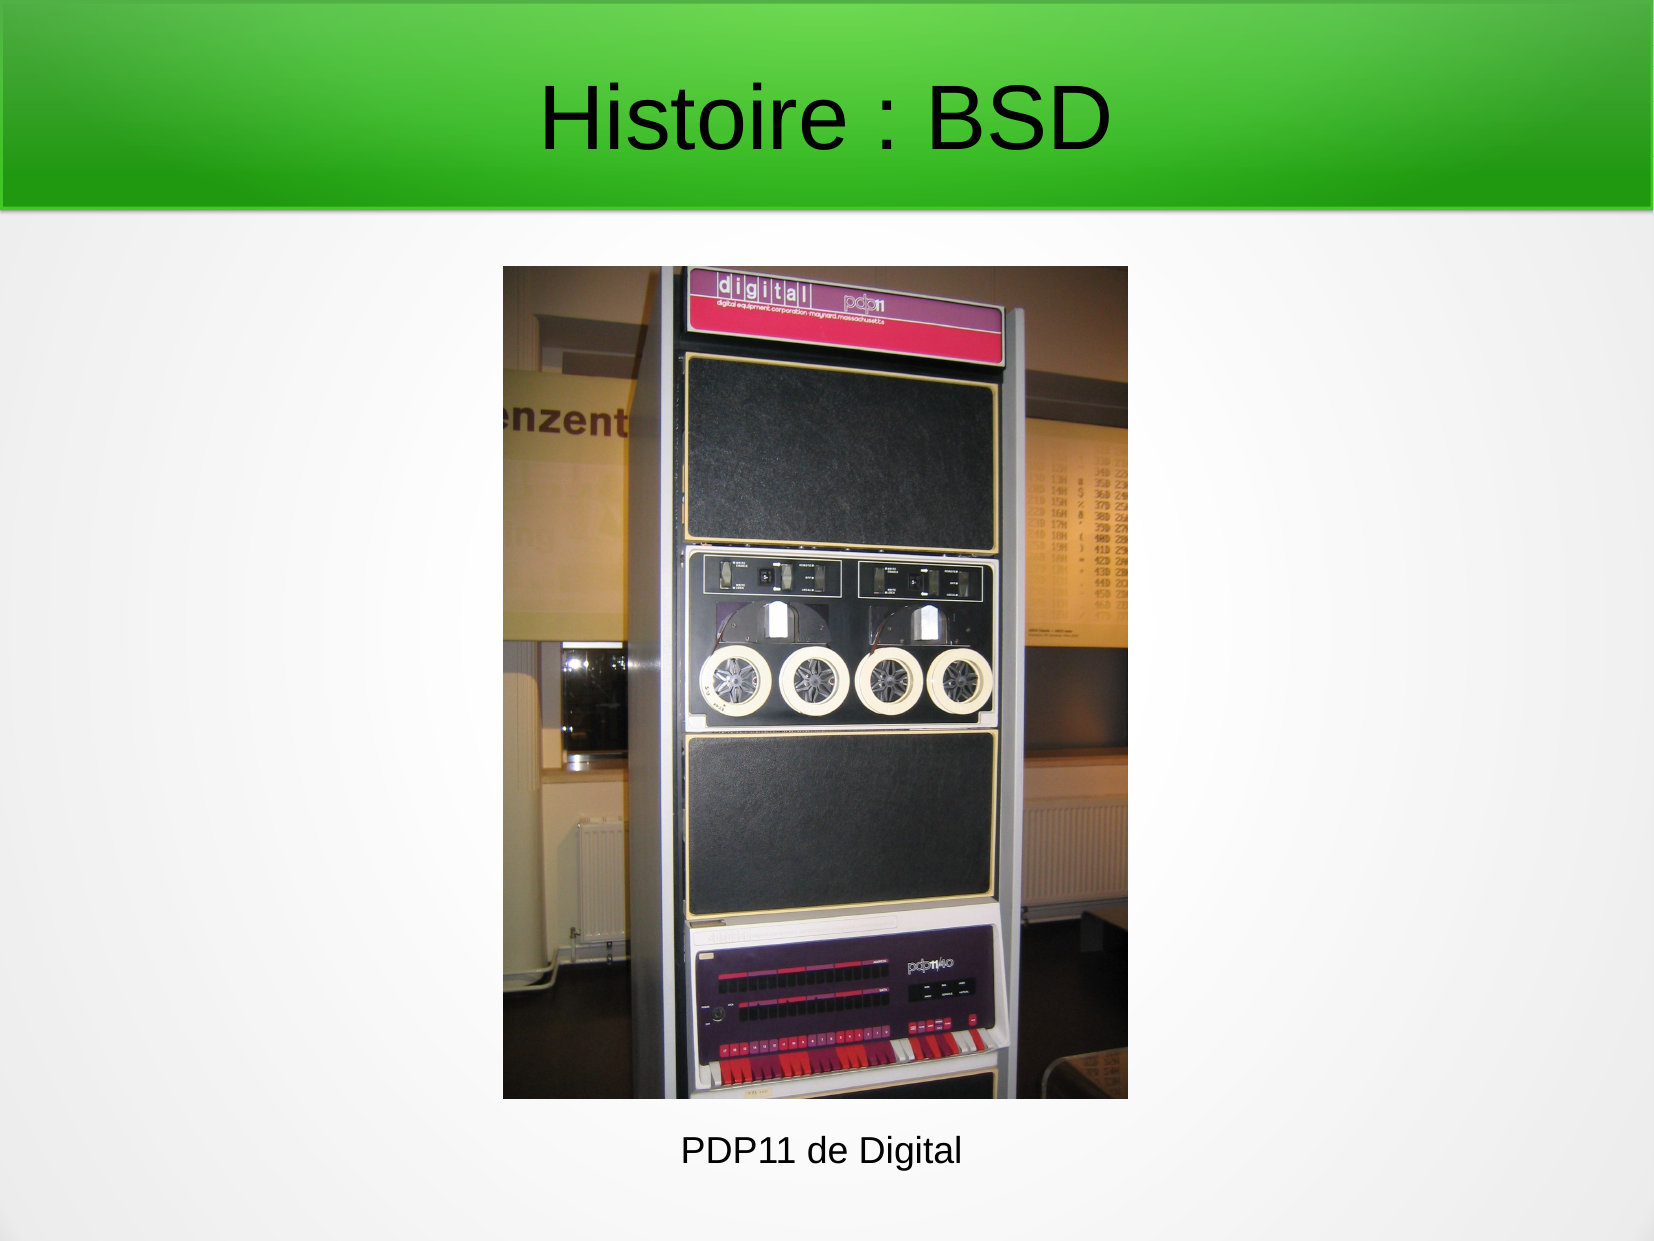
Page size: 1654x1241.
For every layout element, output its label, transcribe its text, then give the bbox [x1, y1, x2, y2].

title Histoire : BSD [82, 47, 1571, 189]
text_box PDP11 de Digital [665, 1122, 981, 1179]
picture [503, 266, 1128, 1099]
